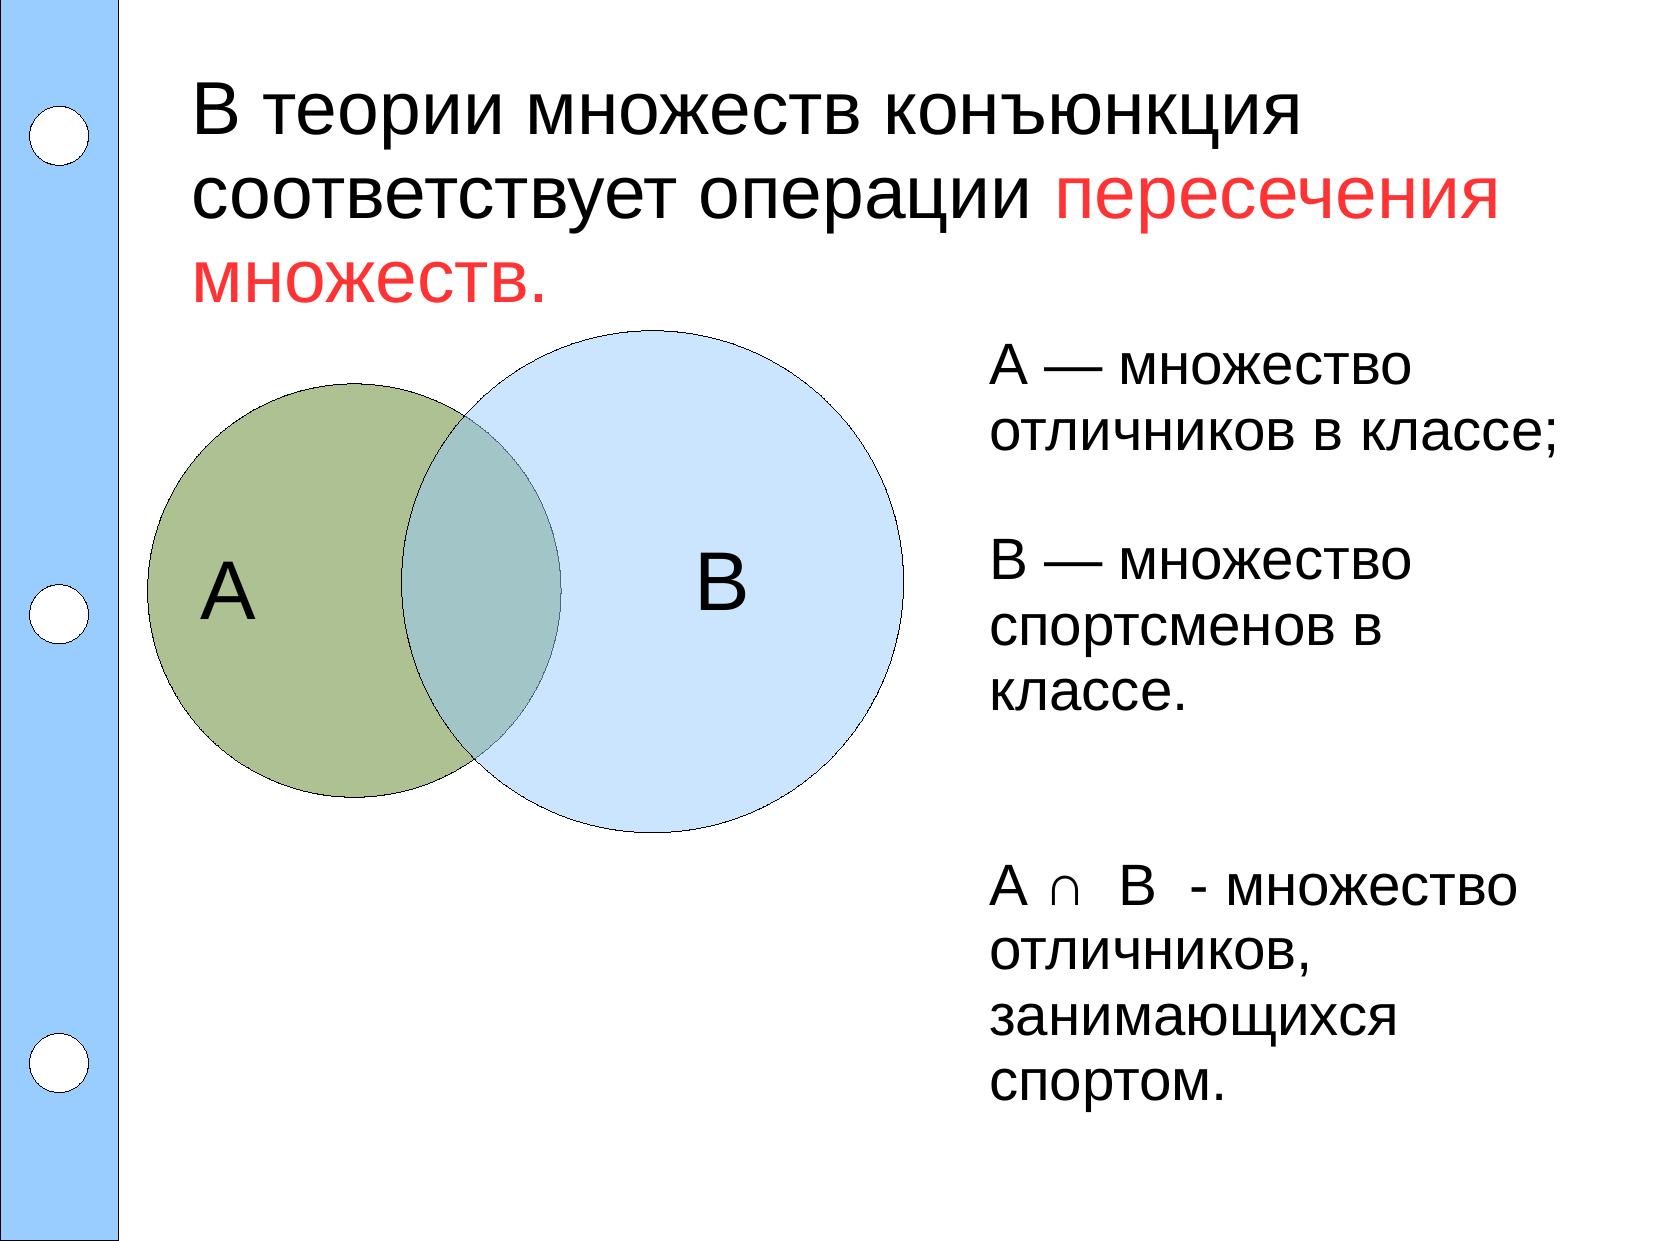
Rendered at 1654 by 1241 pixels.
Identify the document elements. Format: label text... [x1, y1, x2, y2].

text_box В теории множеств конъюнкция соответствует операции пересечения множеств. [177, 59, 1565, 326]
text_box В [401, 330, 904, 833]
text_box А — множество отличников в классе; В — множество спортсменов в классе. А ∩ В - множество отличников, занимающихся спортом. [974, 324, 1595, 1118]
text_box А [147, 383, 474, 798]
text_box [0, 0, 119, 1241]
